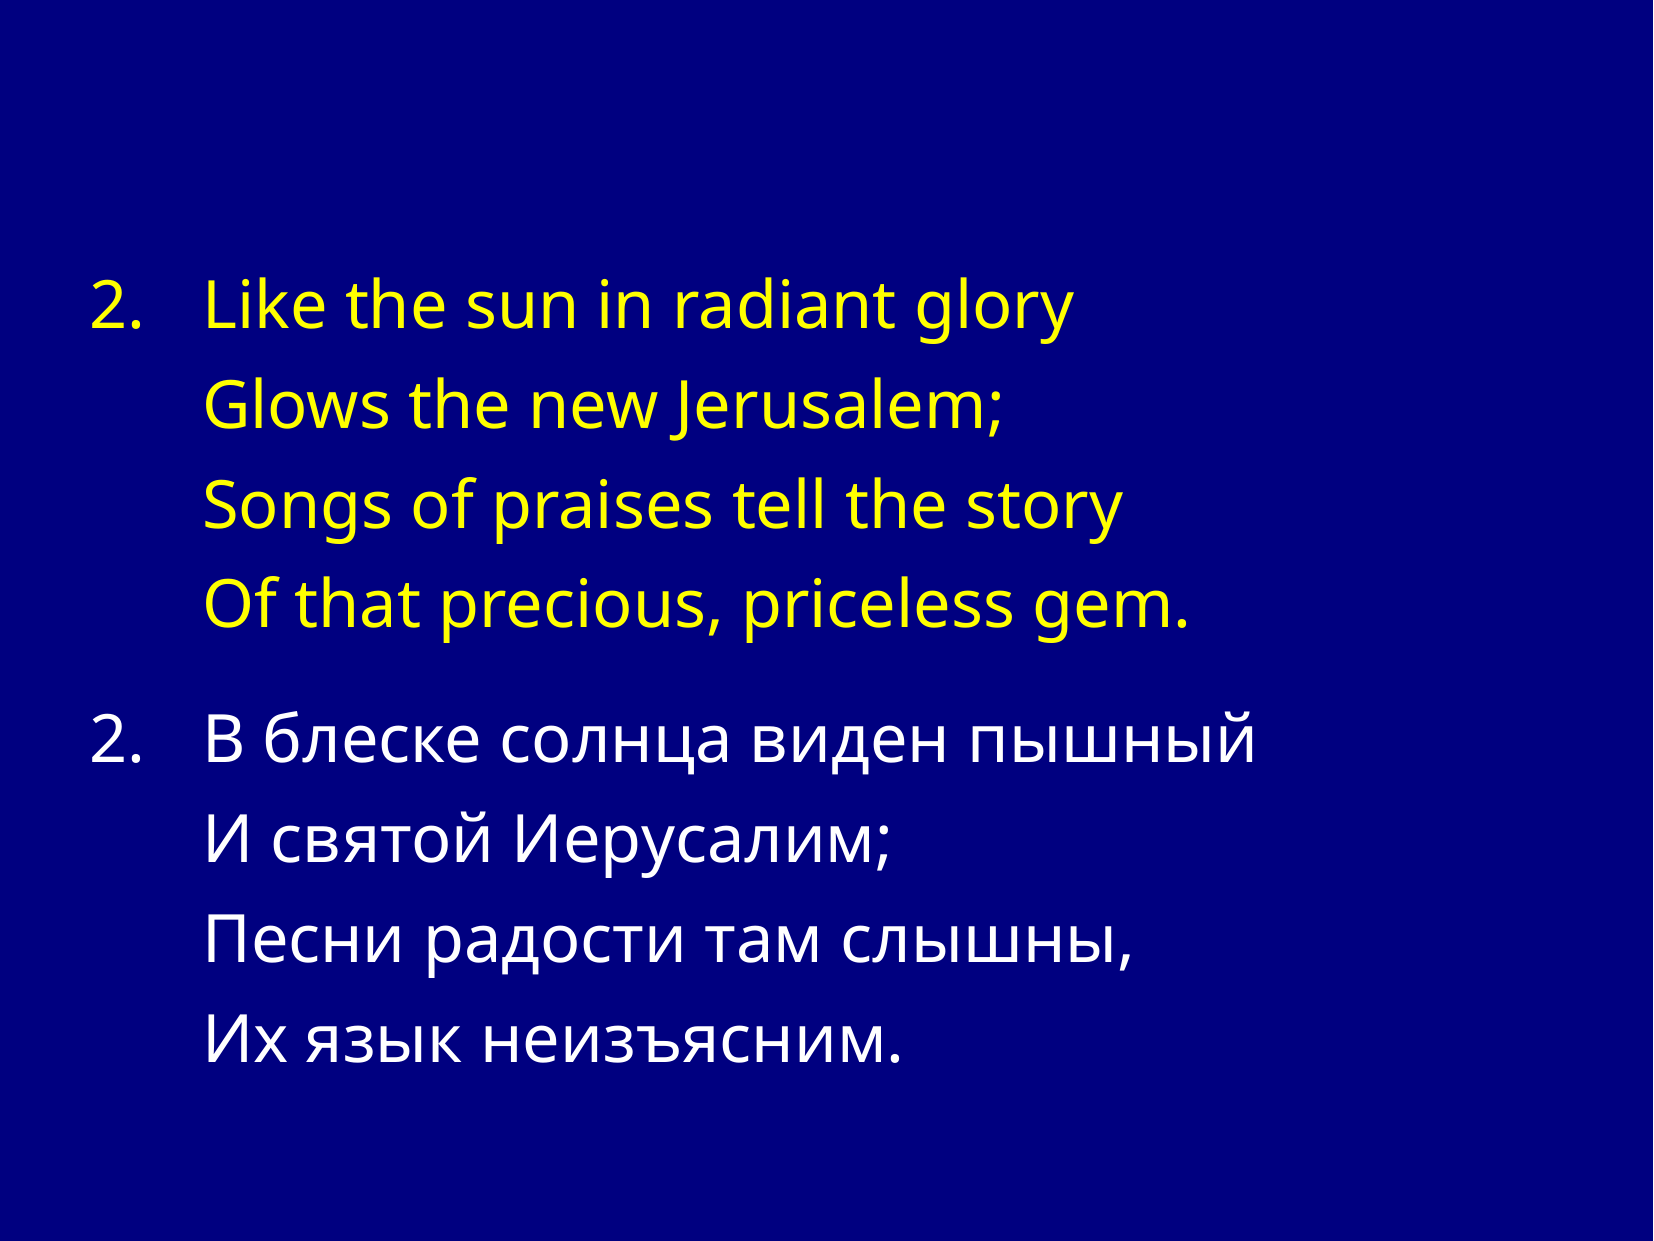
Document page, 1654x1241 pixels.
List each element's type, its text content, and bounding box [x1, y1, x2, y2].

text_box 2. Like the sun in radiant glory Glows the new Jerusalem; Songs of praises tell the story Of that precious, priceless gem. [75, 150, 1576, 638]
text_box 2. В блеске солнца виден пышный И святой Иерусалим; Песни радости там слышны, Их язык неизъясним. [75, 675, 1576, 1163]
